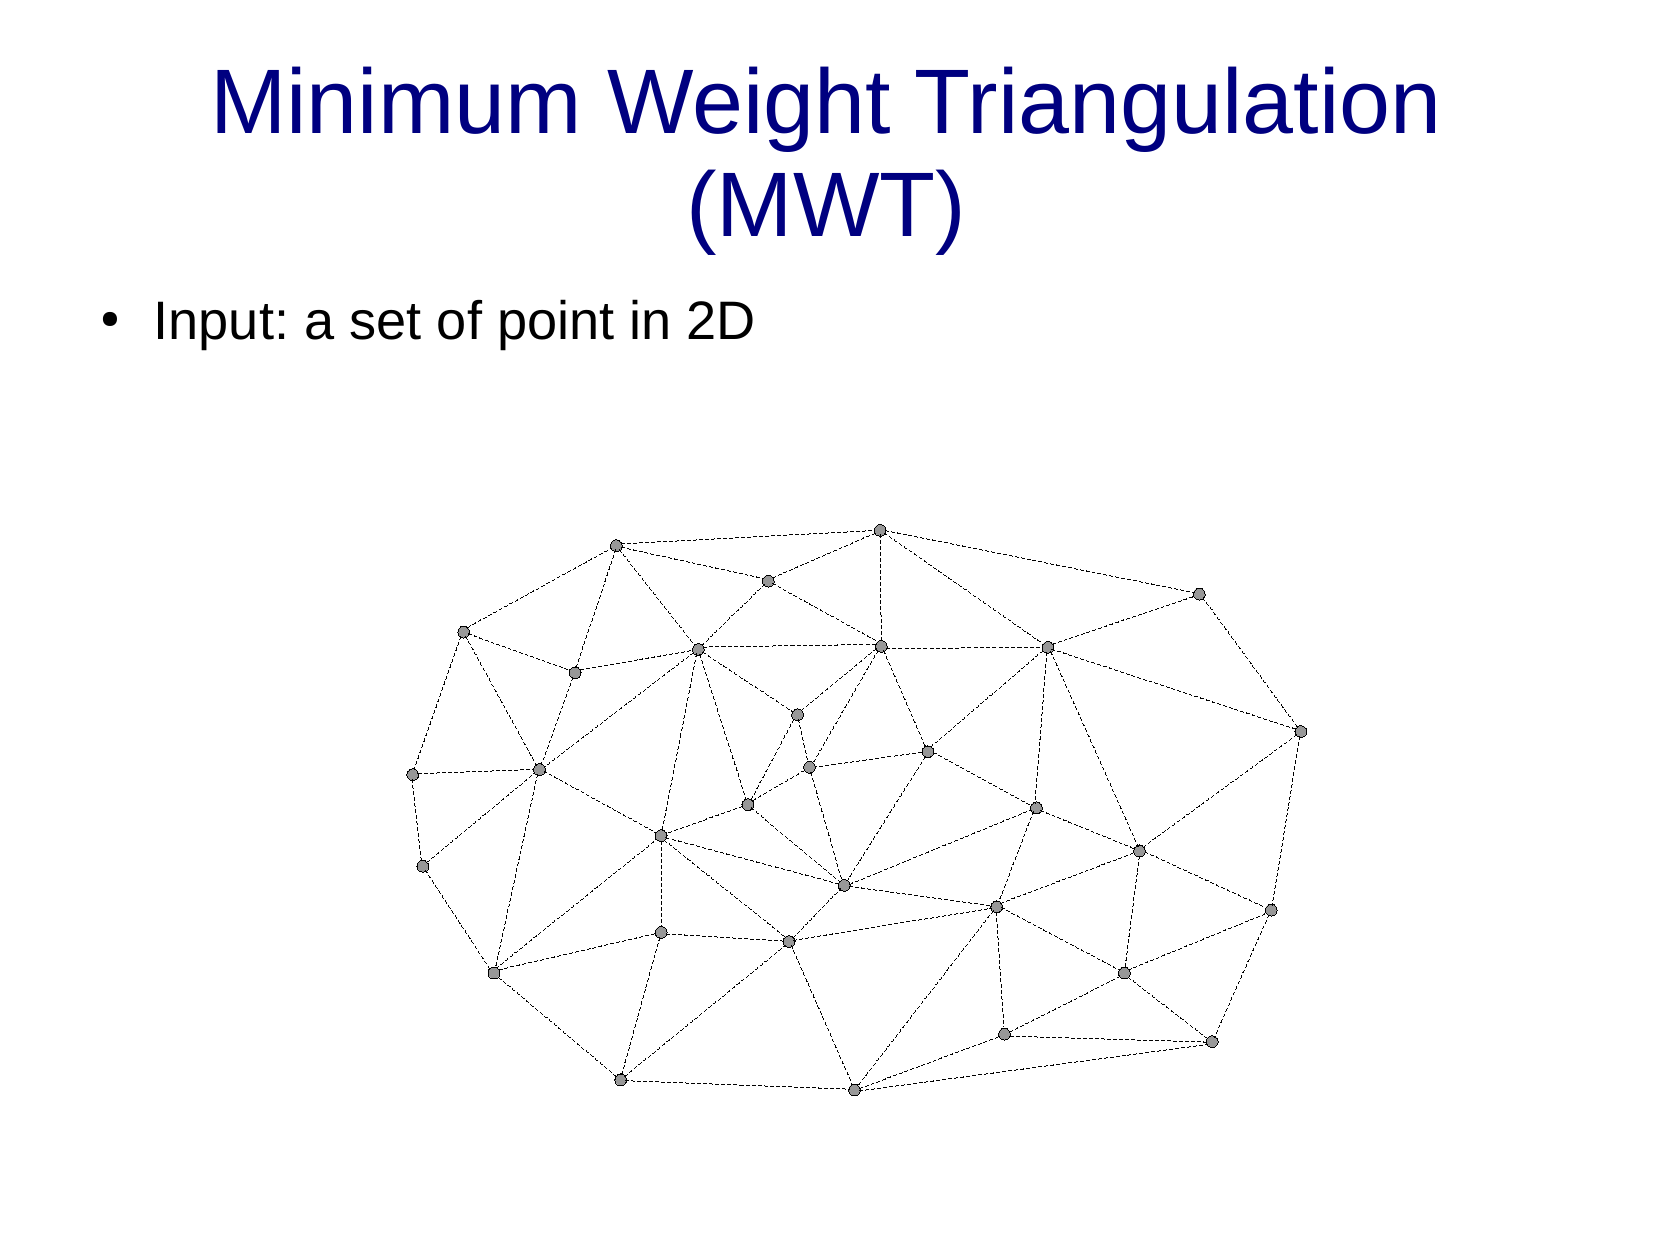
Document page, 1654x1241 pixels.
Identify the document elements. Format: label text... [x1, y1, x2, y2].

title Minimum Weight Triangulation (MWT) [82, 49, 1571, 257]
list Input: a set of point in 2D [82, 290, 1571, 1109]
